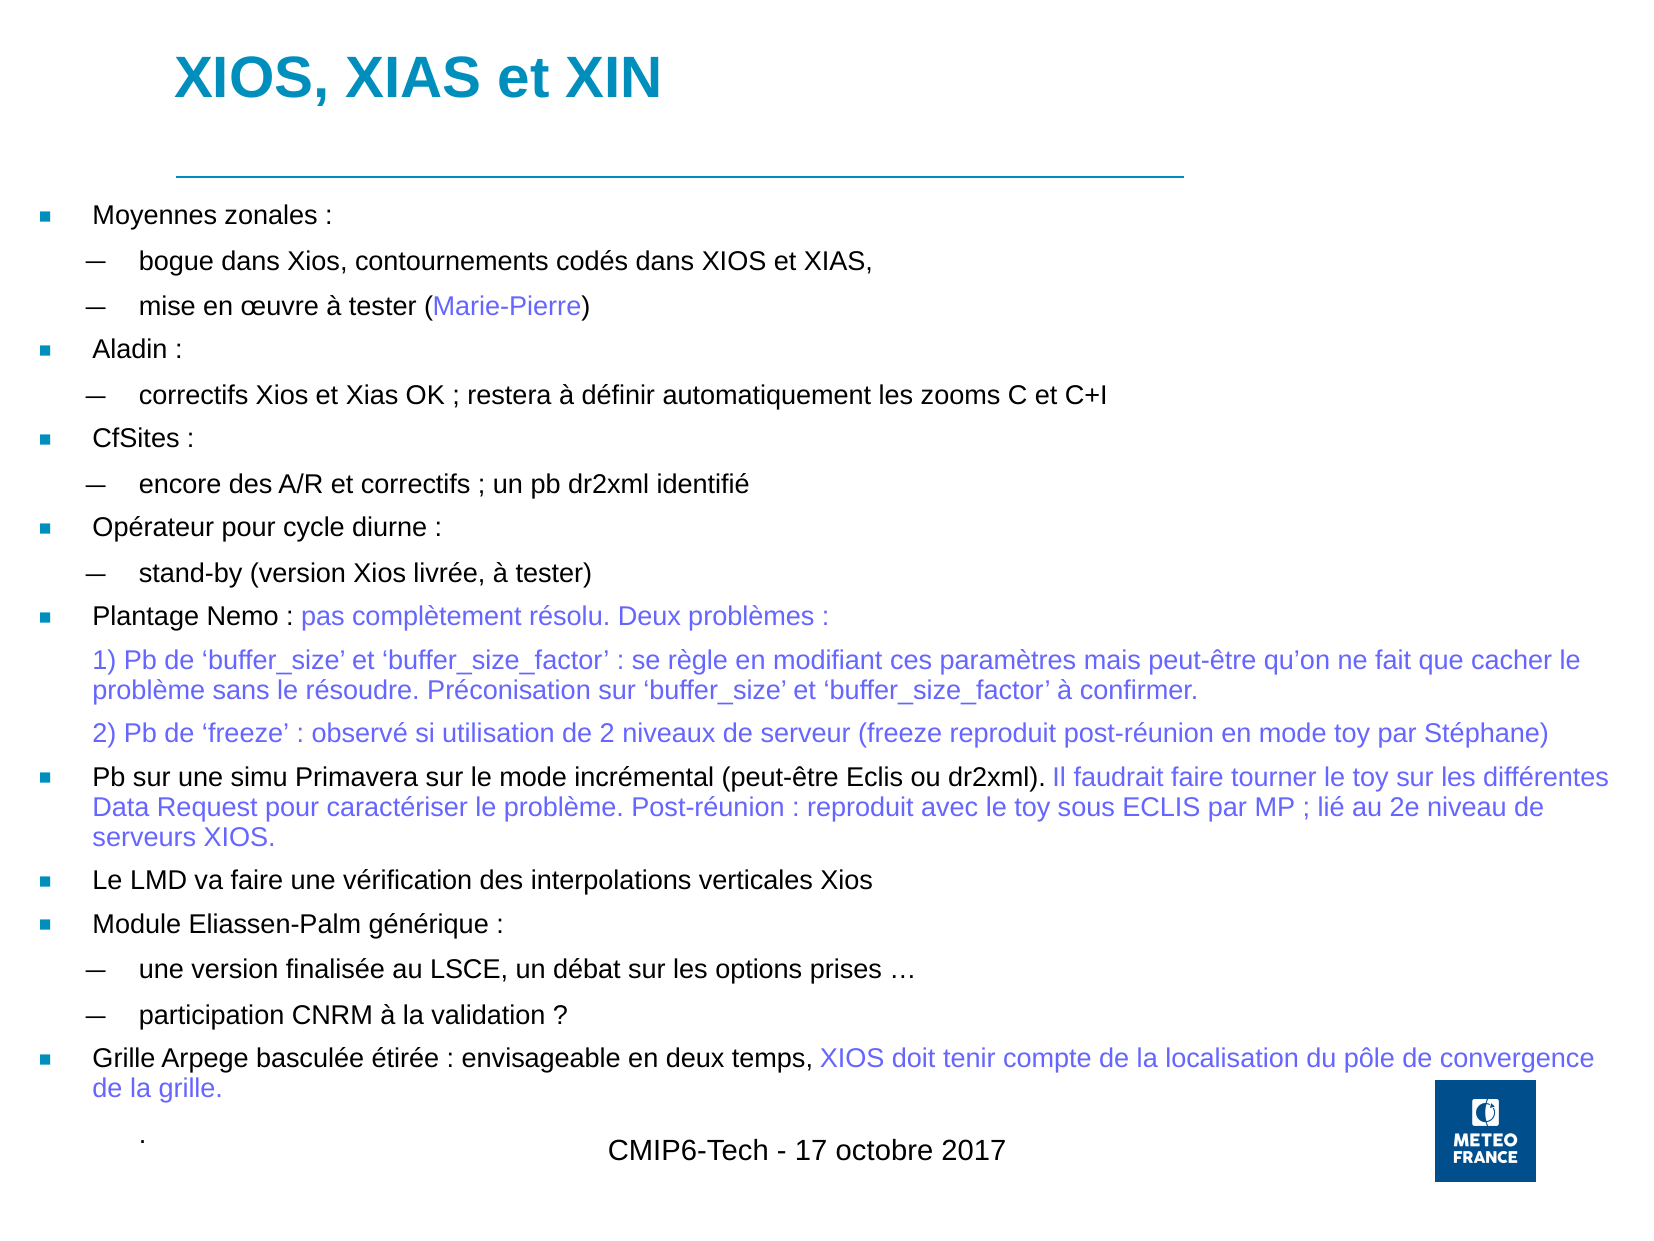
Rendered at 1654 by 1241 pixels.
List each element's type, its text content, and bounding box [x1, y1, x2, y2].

list Moyennes zonales : bogue dans Xios, contournements codés dans XIOS et XIAS, mise en œuvre à tester (Marie-Pierre) Aladin : correctifs Xios et Xias OK ; restera à définir automatiquement les zooms C et C+I CfSites : encore des A/R et correctifs ; un pb dr2xml identifié Opérateur pour cycle diurne : stand-by (version Xios livrée, à tester) Plantage Nemo : pas complètement résolu. Deux problèmes : 1) Pb de ‘buffer_size’ et ‘buffer_size_factor’ : se règle en modifiant ces paramètres mais peut-être qu’on ne fait que cacher le problème sans le résoudre. Préconisation sur ‘buffer_size’ et ‘buffer_size_factor’ à confirmer. 2) Pb de ‘freeze’ : observé si utilisation de 2 niveaux de serveur (freeze reproduit post-réunion en mode toy par Stéphane) Pb sur une simu Primavera sur le mode incrémental (peut-être Eclis ou dr2xml). Il faudrait faire tourner le toy sur les différentes Data Request pour caractériser le problème. Post-réunion : reproduit avec le toy sous ECLIS par MP ; lié au 2e niveau de serveurs XIOS. Le LMD va faire une vérification des interpolations verticales Xios Module Eliassen-Palm générique : une version finalisée au LSCE, un débat sur les options prises … participation CNRM à la validation ? Grille Arpege basculée étirée : envisageable en deux temps, XIOS doit tenir compte de la localisation du pôle de convergence de la grille. . [27, 199, 1628, 1152]
title XIOS, XIAS et XIN [174, 0, 1654, 156]
picture [1435, 1152, 1536, 1182]
